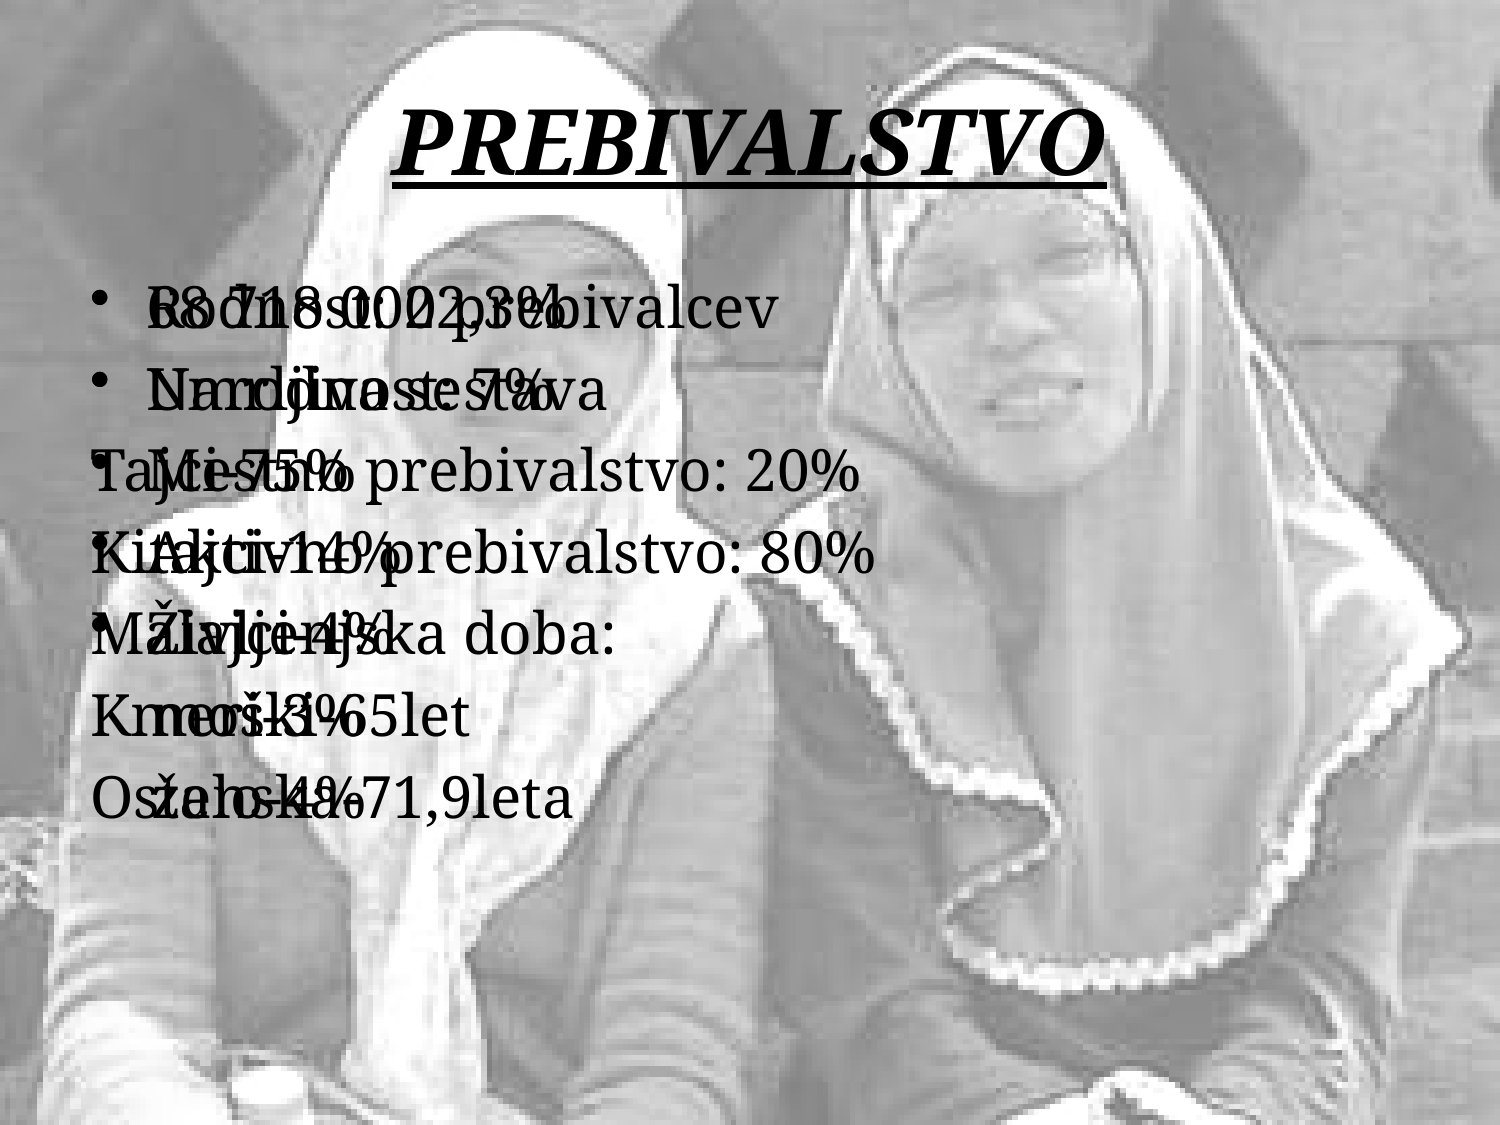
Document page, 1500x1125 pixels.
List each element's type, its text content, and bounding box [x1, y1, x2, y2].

list Rodnost: 22,3% Umrljivost: 7% Mestno prebivalstvo: 20% Aktivno prebivalstvo: 80% Življenjska doba: moški-65let ženska-71,9leta [75, 262, 1425, 1005]
title PREBIVALSTVO [75, 45, 1425, 233]
picture [0, 0, 1500, 1125]
